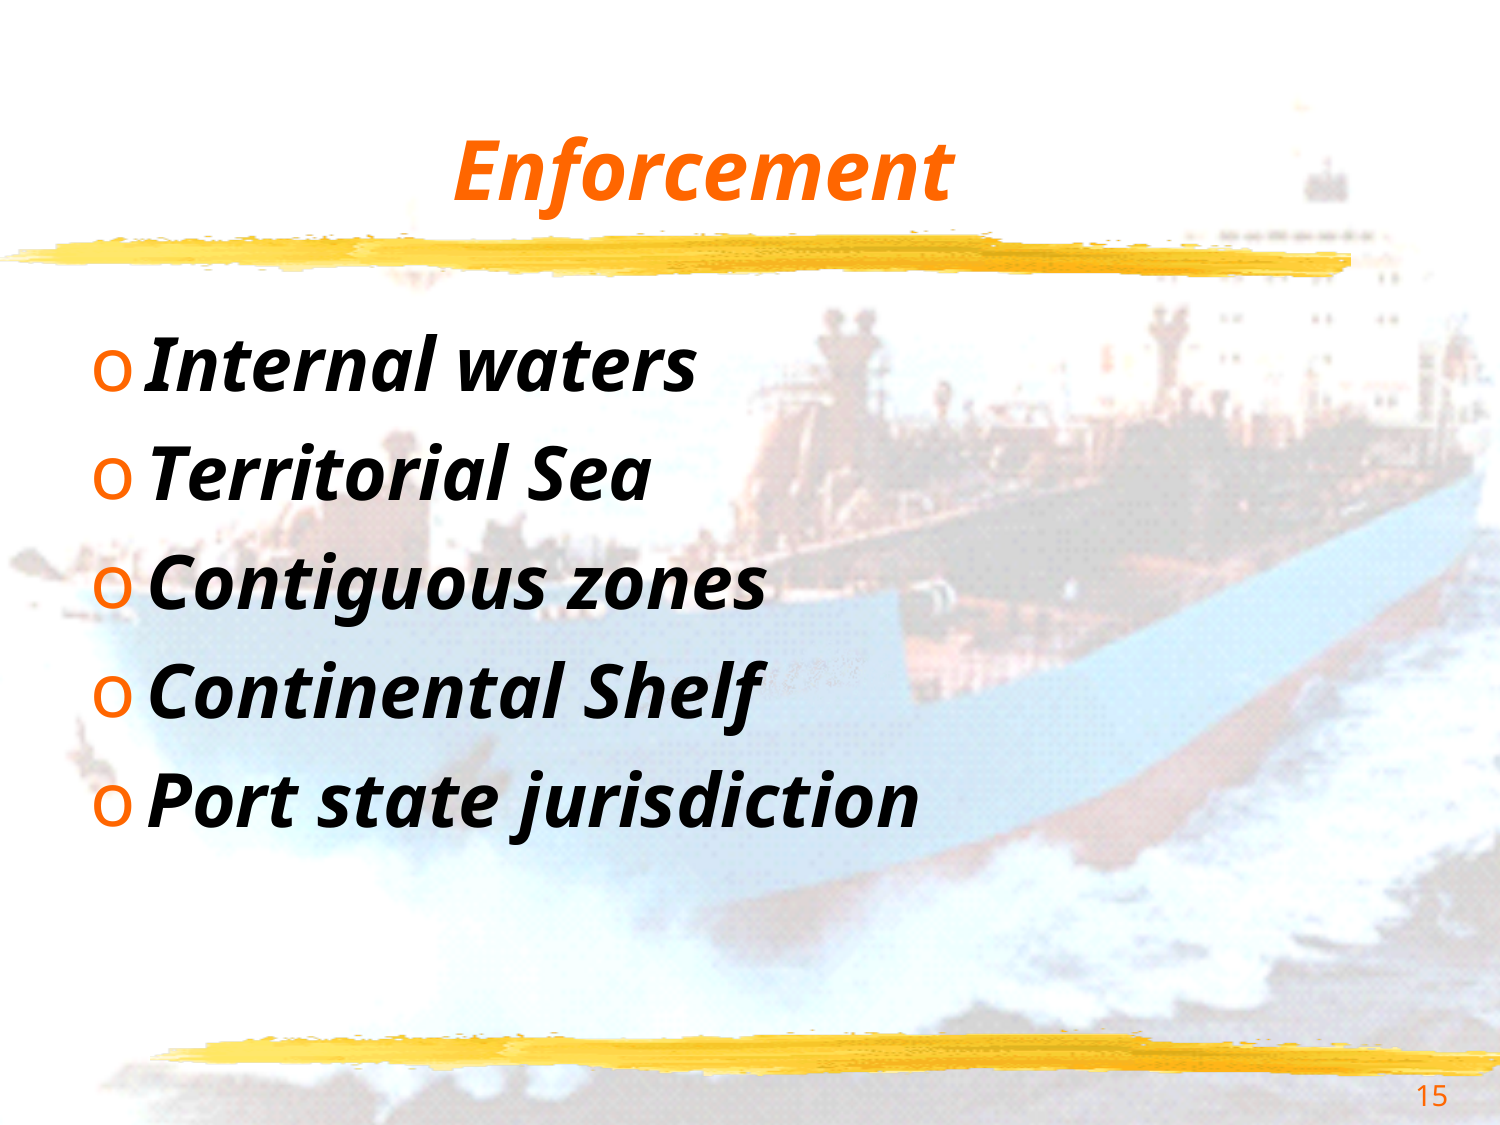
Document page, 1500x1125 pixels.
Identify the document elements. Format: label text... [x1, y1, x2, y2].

text_box [1400, 1050, 1500, 1125]
title Enforcement [66, 37, 1342, 225]
list Internal waters Territorial Sea Contiguous zones Continental Shelf Port state jurisdiction [75, 309, 1417, 1001]
